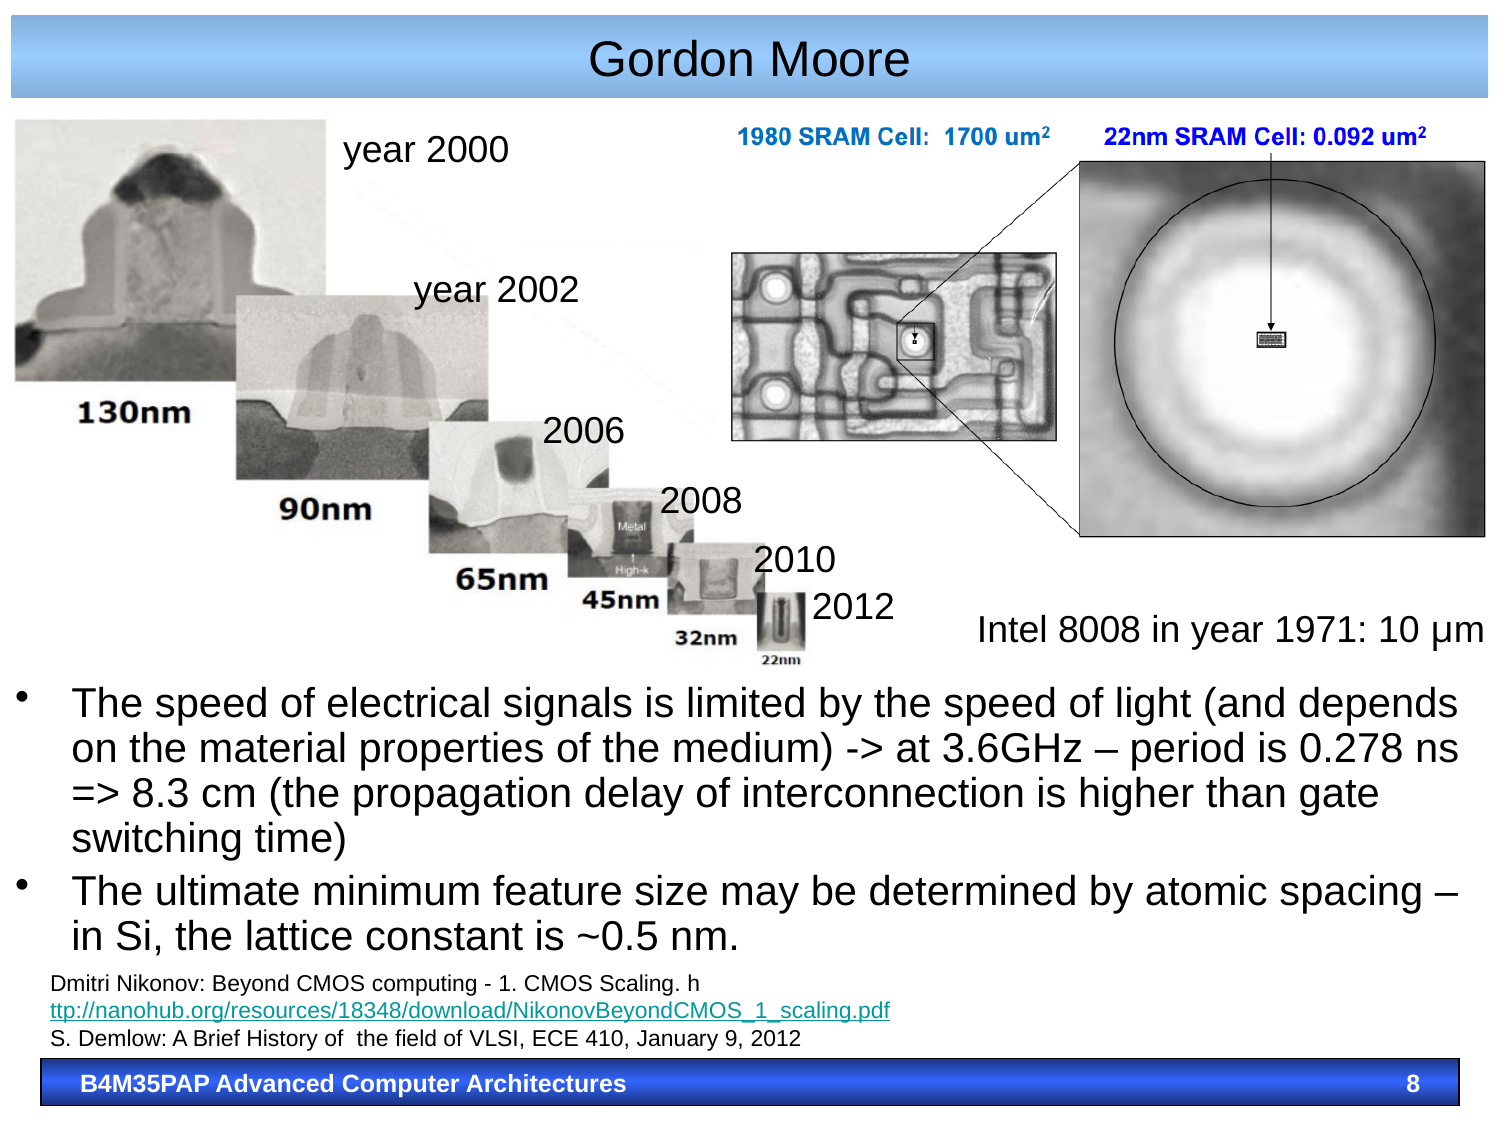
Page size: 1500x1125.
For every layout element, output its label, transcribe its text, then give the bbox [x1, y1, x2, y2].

text_box 2012 [796, 574, 1008, 633]
text_box 2010 [738, 527, 950, 586]
text_box The speed of electrical signals is limited by the speed of light (and depends on the material properties of the medium) -> at 3.6GHz – period is 0.278 ns => 8.3 cm (the propagation delay of interconnection is higher than gate switching time) The ultimate minimum feature size may be determined by atomic spacing – in Si, the lattice constant is ~0.5 nm. [0, 673, 1500, 967]
title Gordon Moore [11, 15, 1489, 98]
text_box Dmitri Nikonov: Beyond CMOS computing - 1. CMOS Scaling. http://nanohub.org/resources/18348/download/NikonovBeyondCMOS_1_scaling.pdf S. Demlow: A Brief History of the field of VLSI, ECE 410, January 9, 2012 [35, 960, 1454, 1059]
text_box year 2000 [328, 117, 539, 176]
text_box 2008 [644, 468, 856, 528]
text_box 2006 [527, 398, 739, 457]
picture [11, 117, 1489, 672]
text_box Intel 8008 in year 1971: 10 µm [902, 597, 1500, 656]
text_box year 2002 [398, 257, 610, 317]
